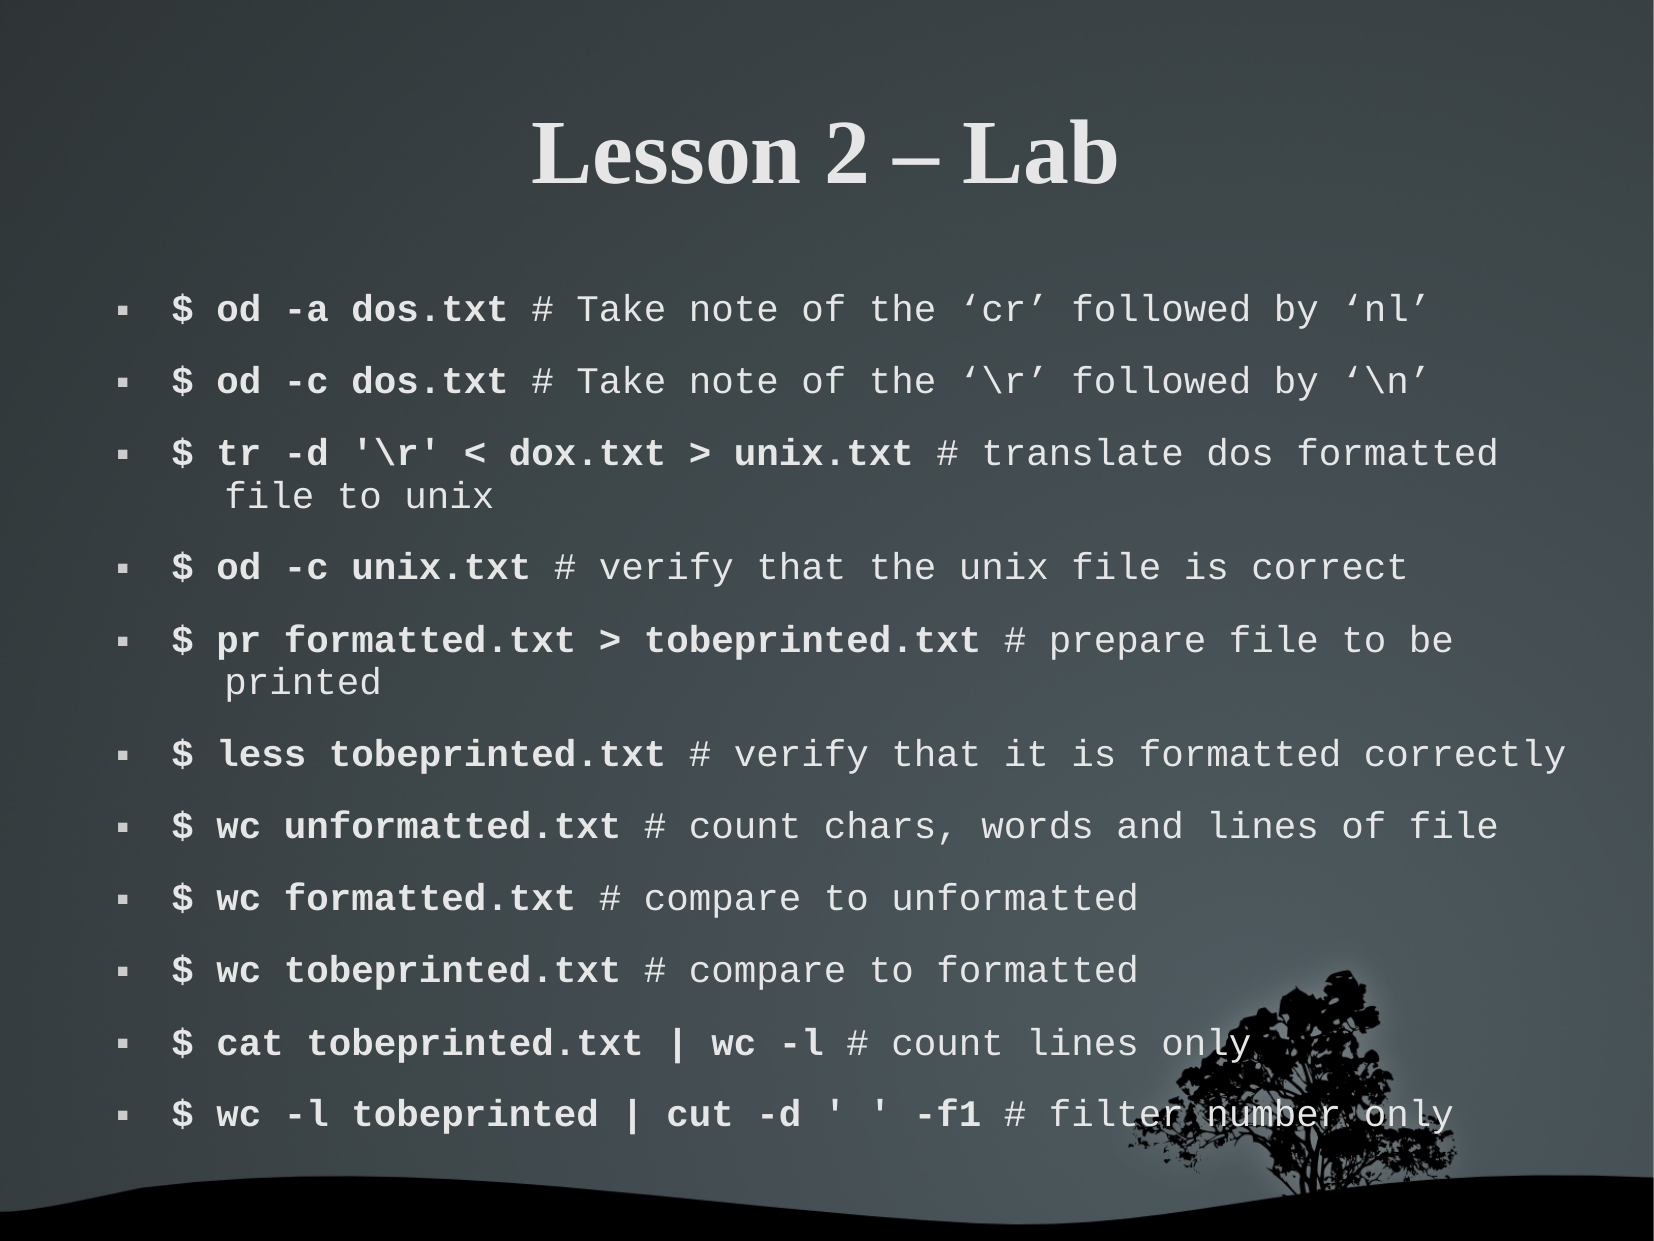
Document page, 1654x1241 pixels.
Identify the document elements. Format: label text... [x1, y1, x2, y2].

title Lesson 2 – Lab [82, 49, 1571, 257]
picture [0, 0, 1654, 1241]
list $ od -a dos.txt # Take note of the ‘cr’ followed by ‘nl’ $ od -c dos.txt # Take note of the ‘\r’ followed by ‘\n’ $ tr -d '\r' < dox.txt > unix.txt # translate dos formatted file to unix $ od -c unix.txt # verify that the unix file is correct $ pr formatted.txt > tobeprinted.txt # prepare file to be printed $ less tobeprinted.txt # verify that it is formatted correctly $ wc unformatted.txt # count chars, words and lines of file $ wc formatted.txt # compare to unformatted $ wc tobeprinted.txt # compare to formatted $ cat tobeprinted.txt | wc -l # count lines only $ wc -l tobeprinted | cut -d ' ' -f1 # filter number only [82, 290, 1571, 1139]
